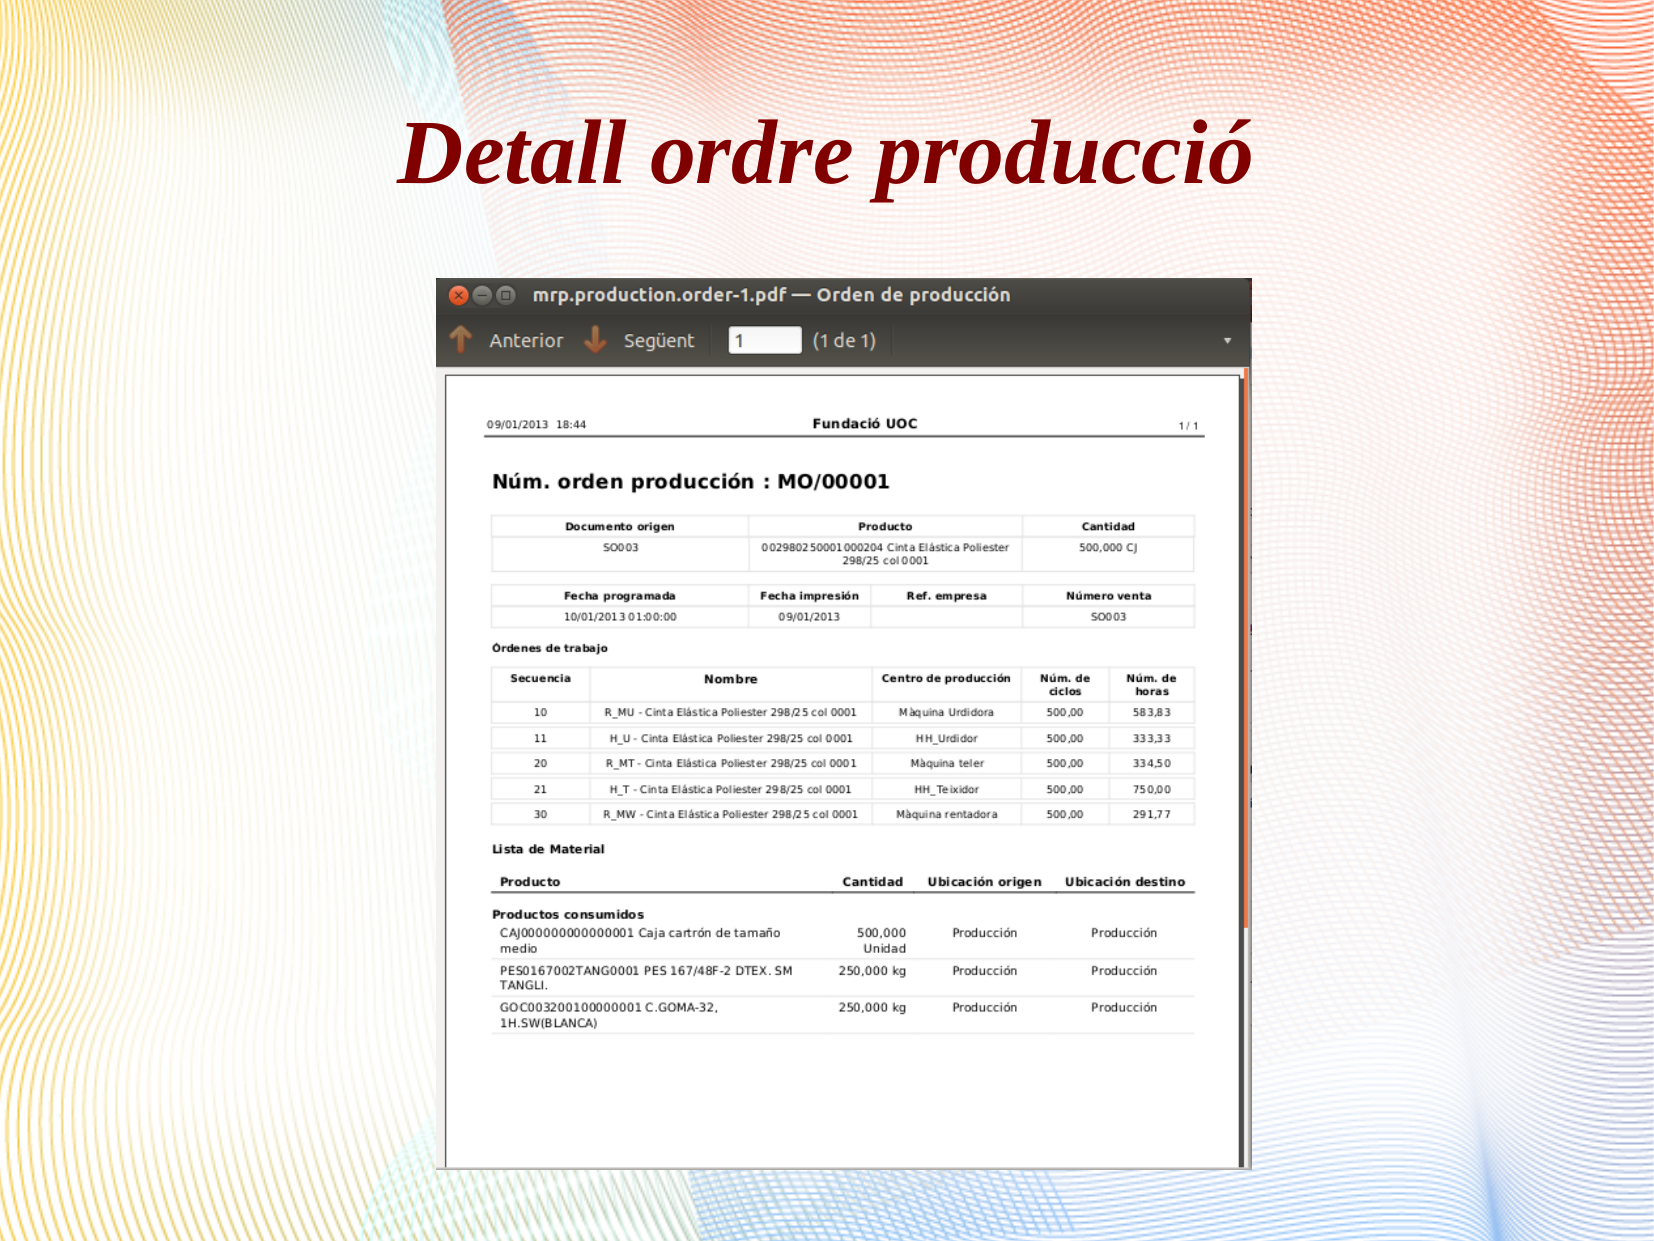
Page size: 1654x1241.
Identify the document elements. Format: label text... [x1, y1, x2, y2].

title Detall ordre producció [82, 49, 1571, 257]
picture [0, 0, 1654, 1241]
